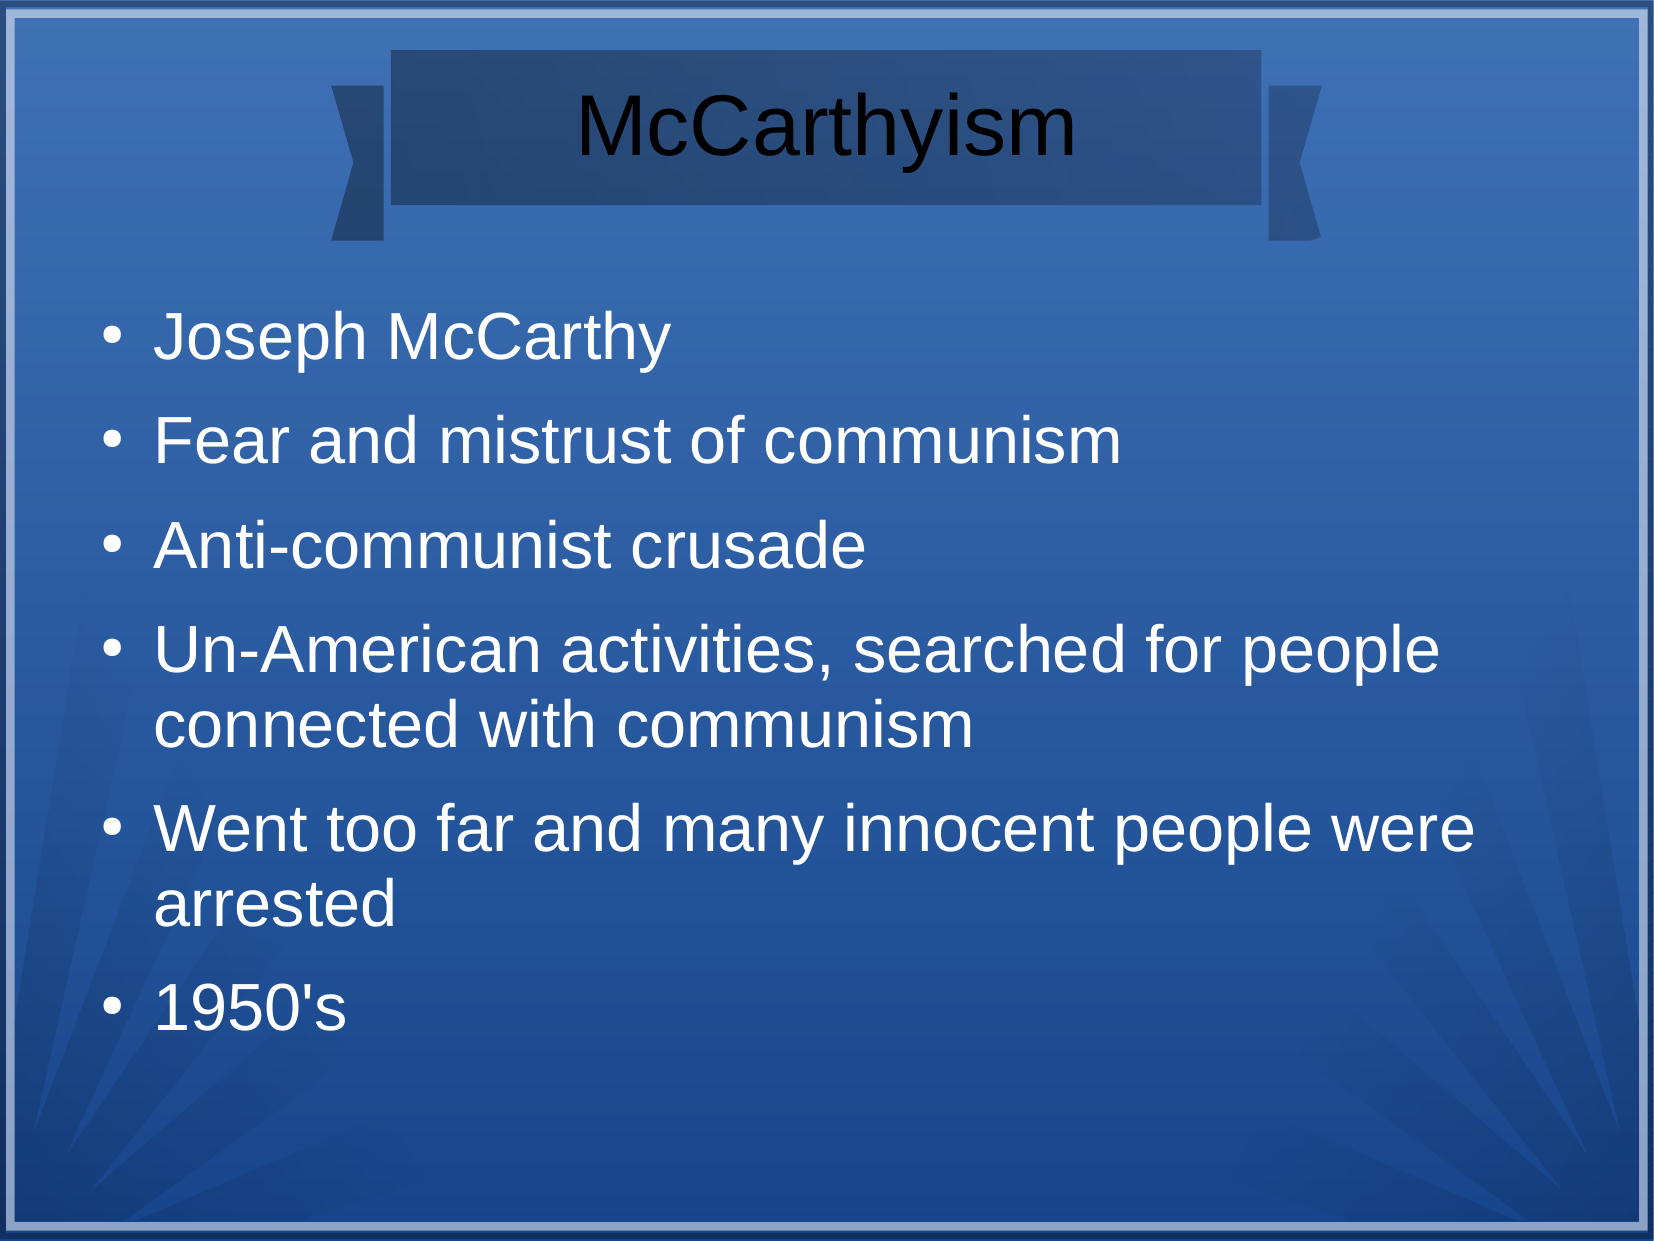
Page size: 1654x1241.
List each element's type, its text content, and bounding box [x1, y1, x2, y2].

title McCarthyism [389, 47, 1264, 205]
list Joseph McCarthy Fear and mistrust of communism Anti-communist crusade Un-American activities, searched for people connected with communism Went too far and many innocent people were arrested 1950's [82, 299, 1571, 1241]
